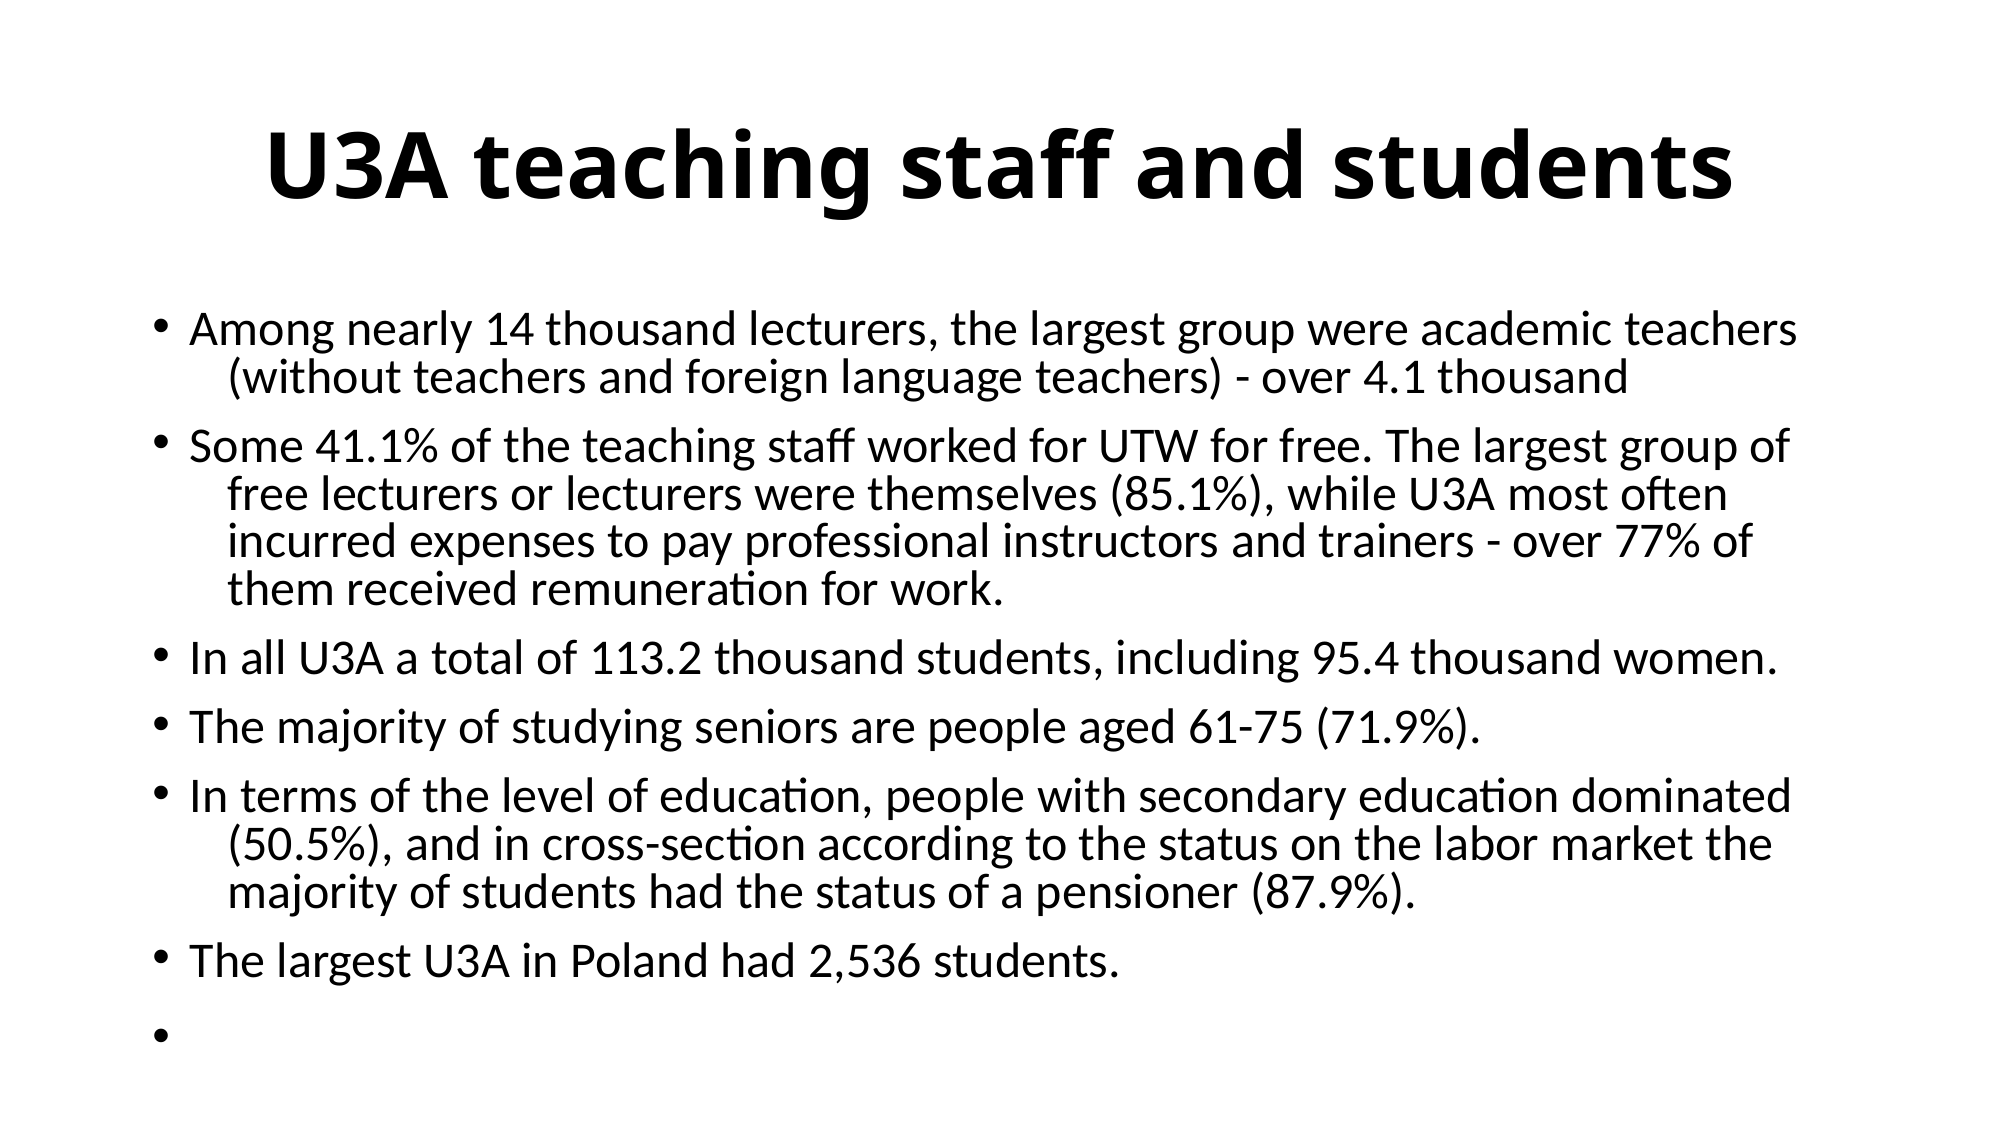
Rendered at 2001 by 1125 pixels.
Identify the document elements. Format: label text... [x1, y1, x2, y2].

title U3A teaching staff and students [137, 59, 1863, 278]
list Among nearly 14 thousand lecturers, the largest group were academic teachers (without teachers and foreign language teachers) - over 4.1 thousand Some 41.1% of the teaching staff worked for UTW for free. The largest group of free lecturers or lecturers were themselves (85.1%), while U3A most often incurred expenses to pay professional instructors and trainers - over 77% of them received remuneration for work. In all U3A a total of 113.2 thousand students, including 95.4 thousand women. The majority of studying seniors are people aged 61-75 (71.9%). In terms of the level of education, people with secondary education dominated (50.5%), and in cross-section according to the status on the labor market the majority of students had the status of a pensioner (87.9%). The largest U3A in Poland had 2,536 students. [137, 299, 1863, 1014]
